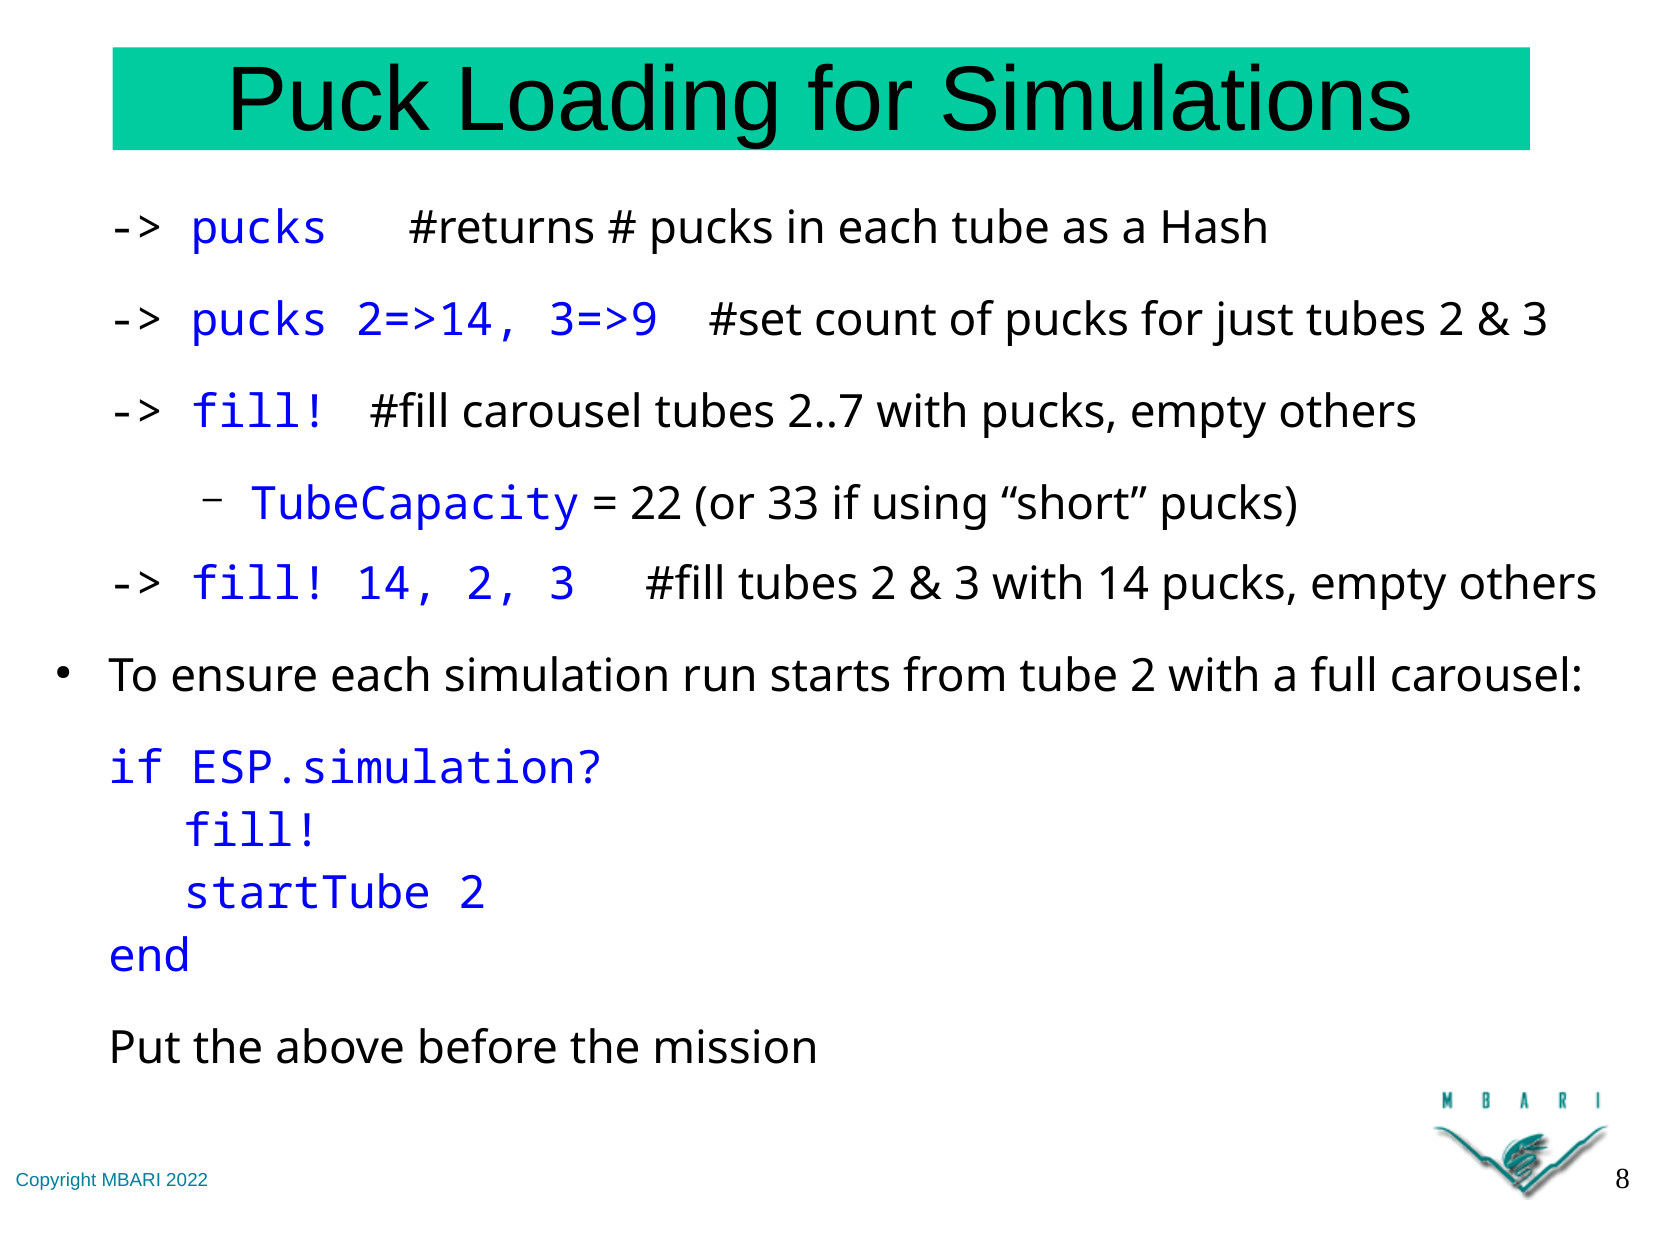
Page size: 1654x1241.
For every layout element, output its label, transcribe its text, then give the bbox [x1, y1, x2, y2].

title Puck Loading for Simulations [112, 47, 1530, 151]
picture [1426, 1163, 1613, 1200]
list -> pucks #returns # pucks in each tube as a Hash -> pucks 2=>14, 3=>9 #set count of pucks for just tubes 2 & 3 -> fill! #fill carousel tubes 2..7 with pucks, empty others TubeCapacity = 22 (or 33 if using “short” pucks) -> fill! 14, 2, 3 #fill tubes 2 & 3 with 14 pucks, empty others To ensure each simulation run starts from tube 2 with a full carousel: if ESP.simulation? fill! startTube 2 end Put the above before the mission [37, 194, 1613, 1163]
